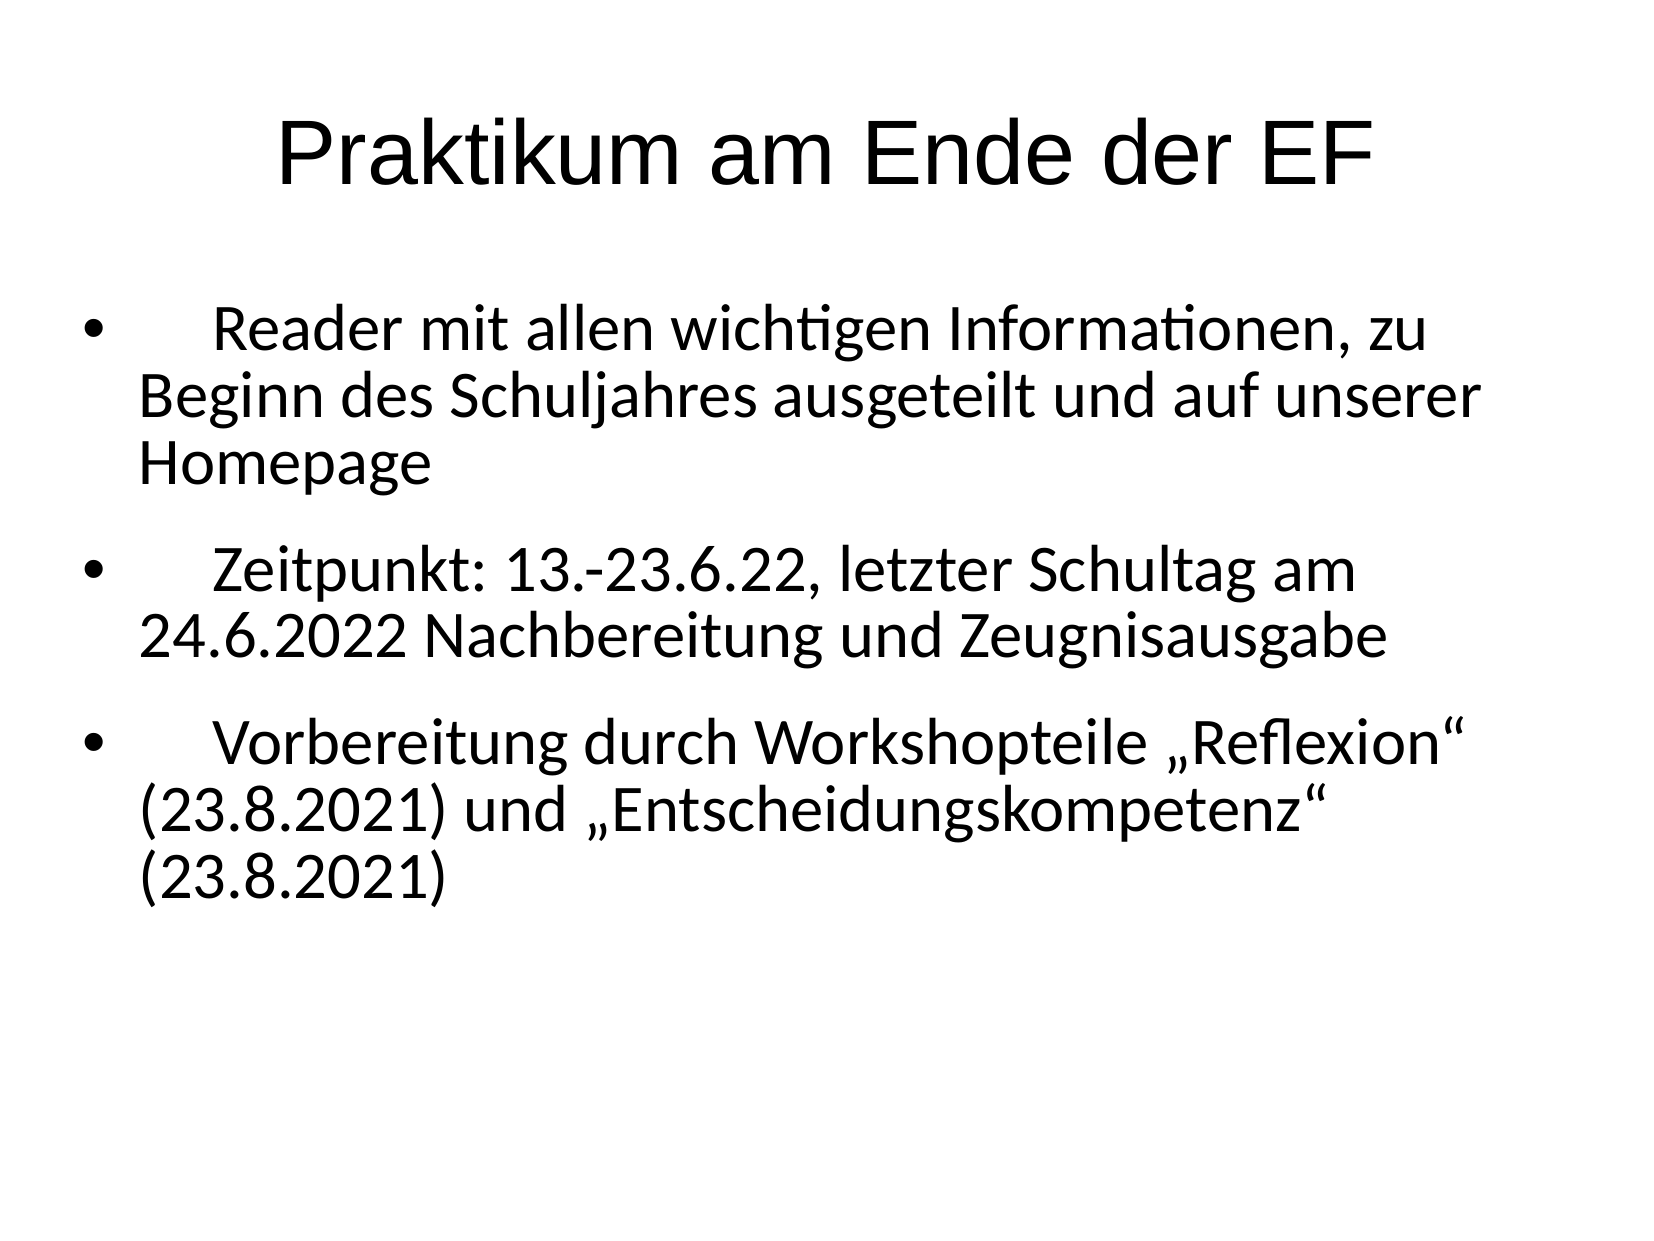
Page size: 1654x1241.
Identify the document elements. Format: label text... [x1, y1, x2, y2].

list • Reader mit allen wichtigen Informationen, zu Beginn des Schuljahres ausgeteilt und auf unserer Homepage • Zeitpunkt: 13.-23.6.22, letzter Schultag am 24.6.2022 Nachbereitung und Zeugnisausgabe • Vorbereitung durch Workshopteile „Reflexion“ (23.8.2021) und „Entscheidungskompetenz“ (23.8.2021) [82, 290, 1571, 1010]
title Praktikum am Ende der EF [82, 49, 1571, 257]
